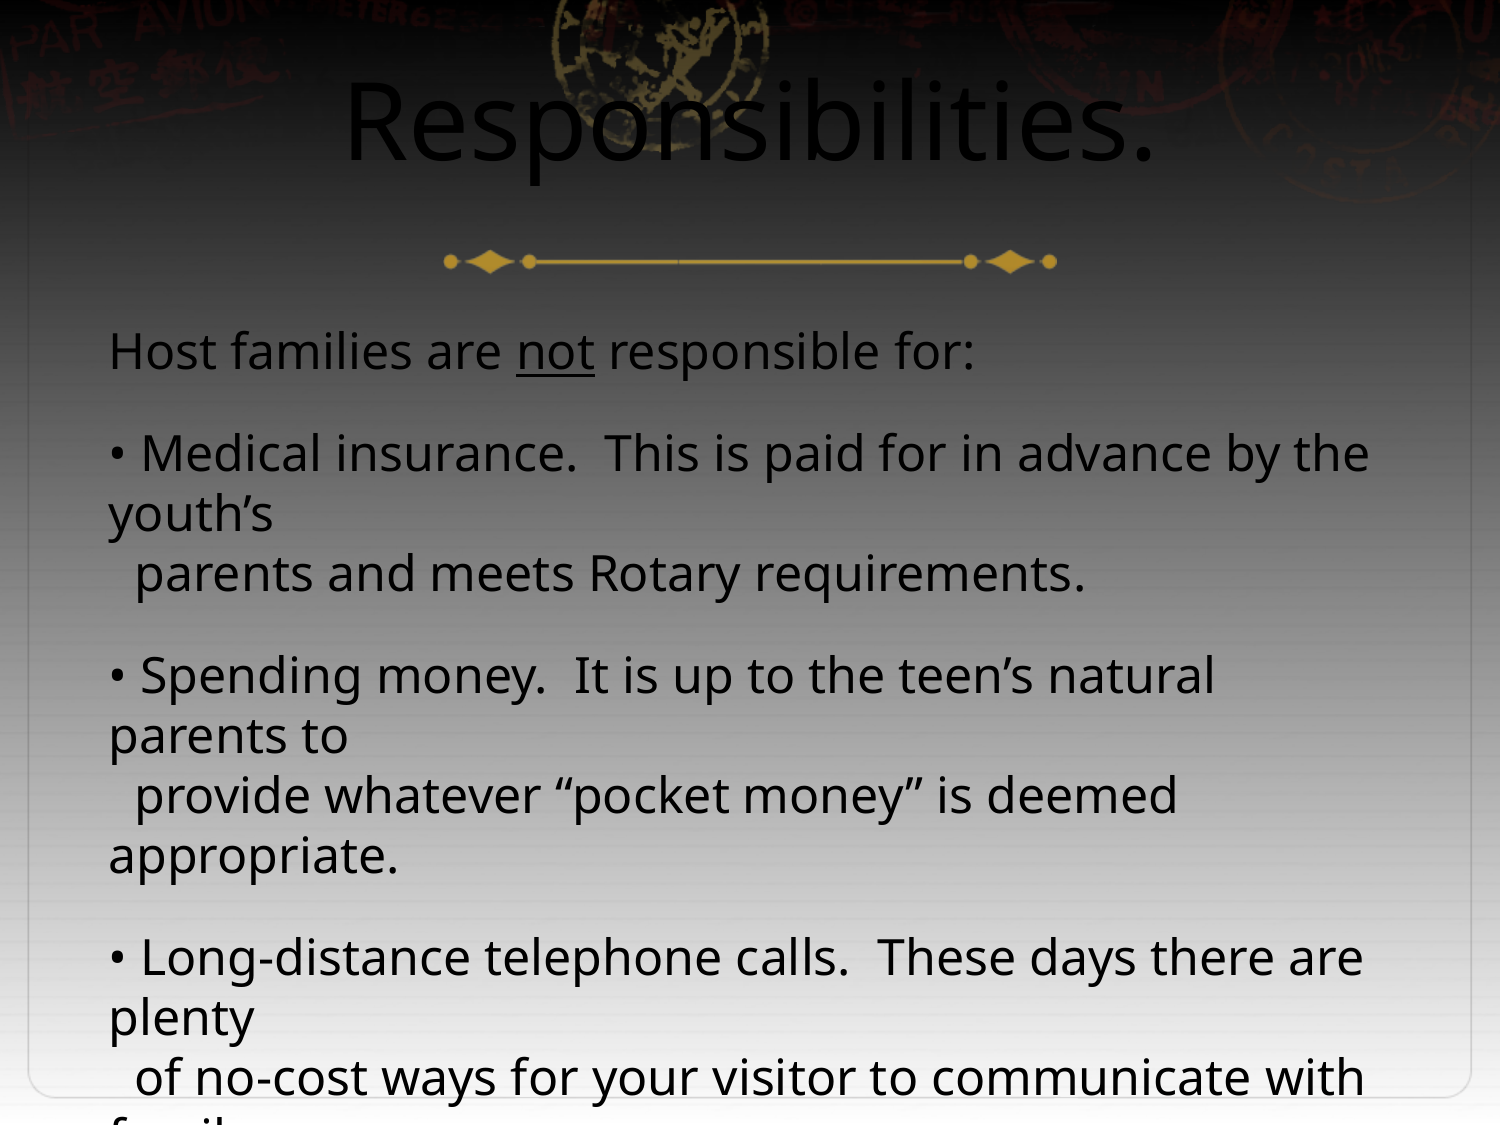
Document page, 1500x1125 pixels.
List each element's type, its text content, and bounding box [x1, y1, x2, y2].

list Host families are not responsible for: • Medical insurance. This is paid for in advance by the youth’s parents and meets Rotary requirements. • Spending money. It is up to the teen’s natural parents to provide whatever “pocket money” is deemed appropriate. • Long-distance telephone calls. These days there are plenty of no-cost ways for your visitor to communicate with family and friends back home. [93, 312, 1407, 988]
picture [0, 0, 1500, 1125]
title Responsibilities. [93, 45, 1407, 233]
